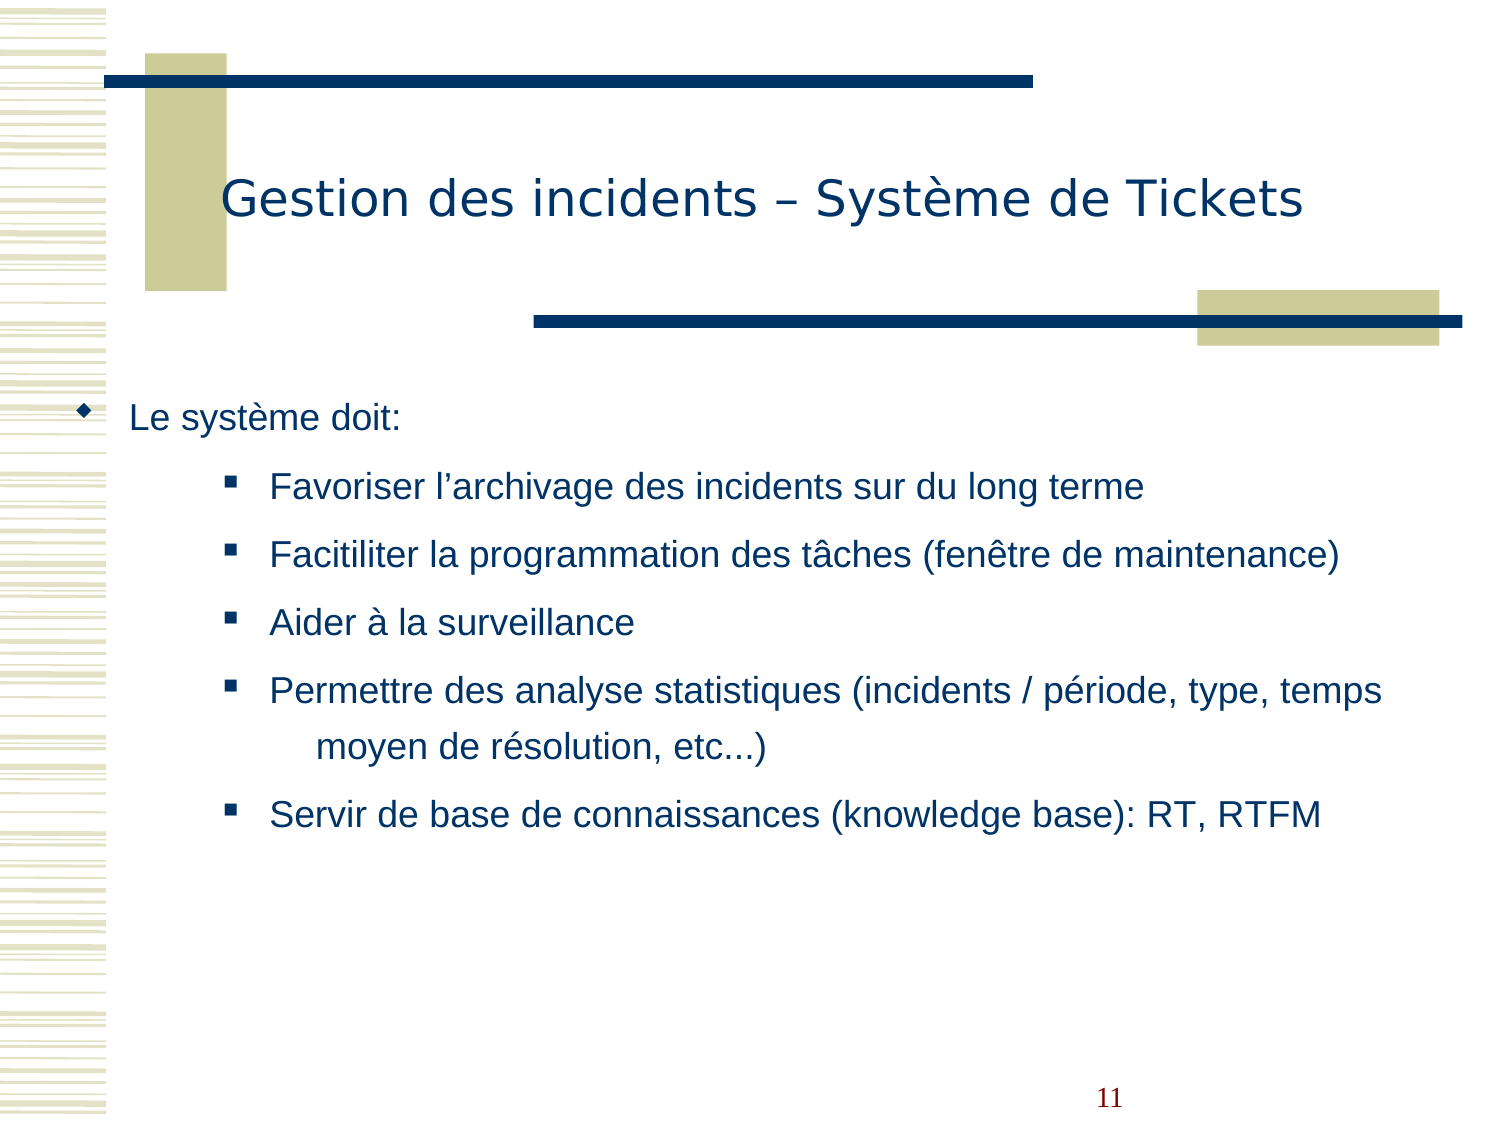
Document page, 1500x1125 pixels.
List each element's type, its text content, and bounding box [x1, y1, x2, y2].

list Le système doit: Favoriser l’archivage des incidents sur du long terme Facitiliter la programmation des tâches (fenêtre de maintenance) Aider à la surveillance Permettre des analyse statistiques (incidents / période, type, temps moyen de résolution, etc...) Servir de base de connaissances (knowledge base): RT, RTFM [58, 375, 1459, 1026]
title Gestion des incidents – Système de Tickets [150, 99, 1375, 305]
